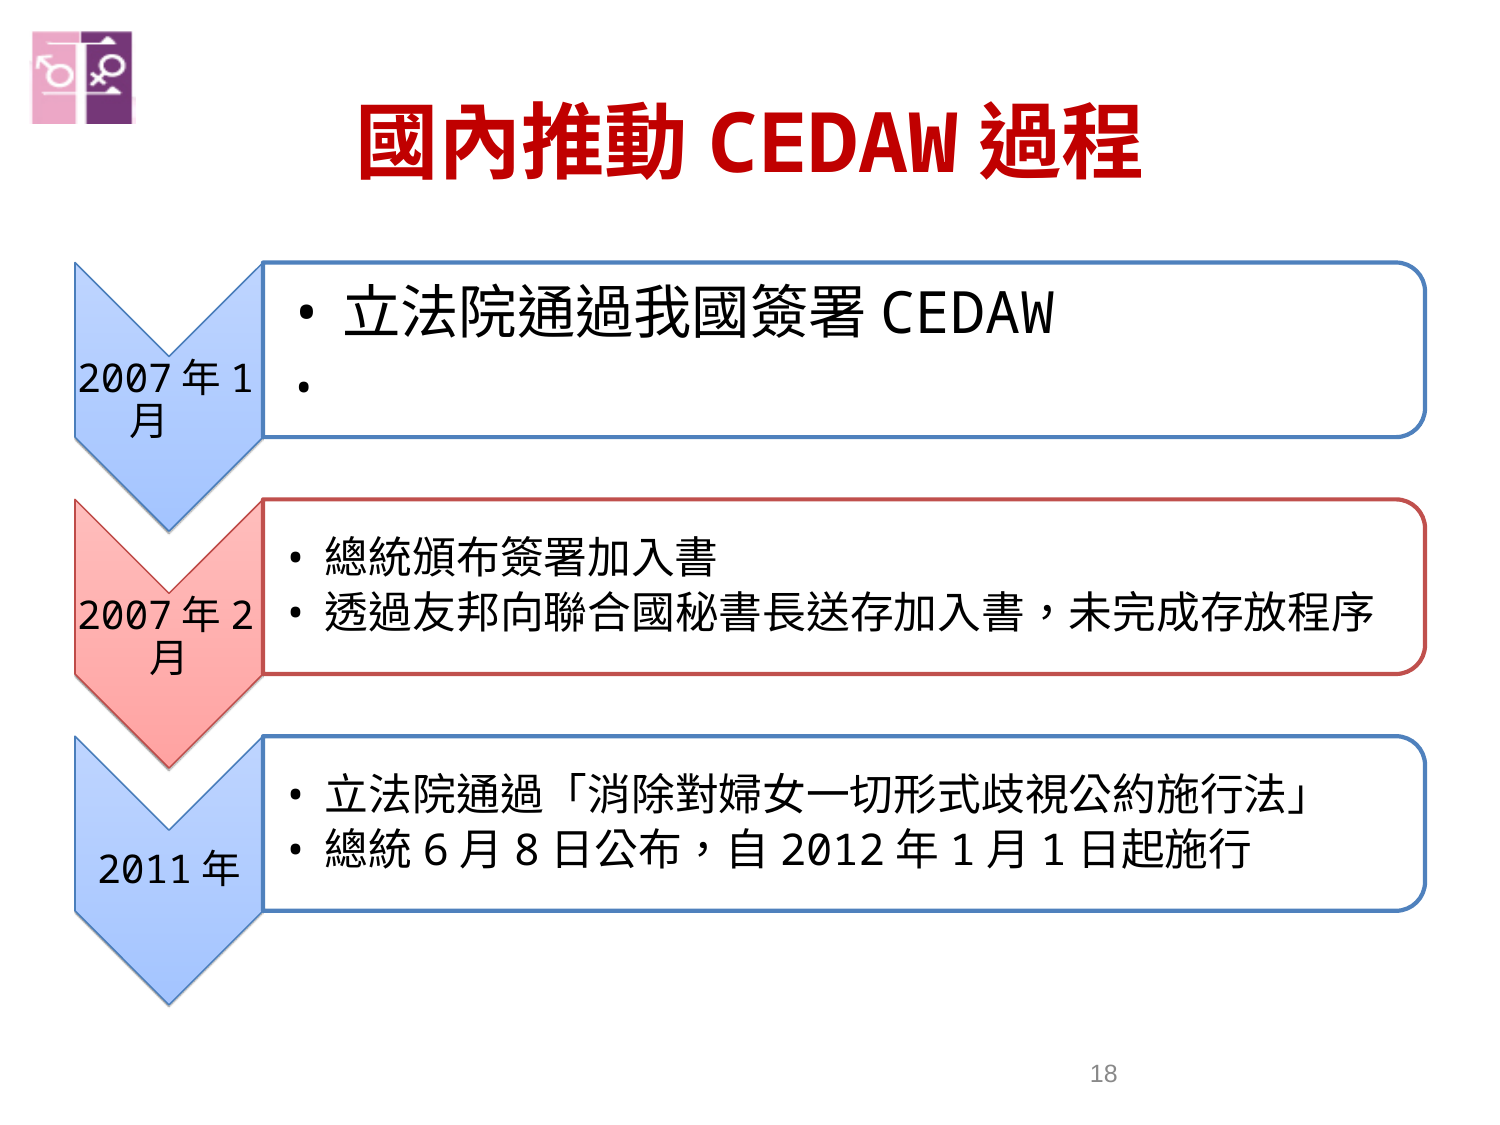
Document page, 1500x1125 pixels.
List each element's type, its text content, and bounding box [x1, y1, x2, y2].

text_box 18 [1074, 1042, 1426, 1103]
text_box 2007年1月 [75, 262, 263, 532]
text_box 立法院通過我國簽署CEDAW [263, 262, 1426, 438]
text_box 2007年2月 [75, 499, 264, 769]
text_box 總統頒布簽署加入書 透過友邦向聯合國秘書長送存加入書，未完成存放程序 [263, 499, 1426, 674]
text_box 2011年 [75, 736, 263, 1005]
text_box 立法院通過「消除對婦女一切形式歧視公約施行法」 總統6月8日公布，自2012年1月1日起施行 [263, 736, 1426, 911]
title 國內推動CEDAW過程 [75, 45, 1426, 233]
